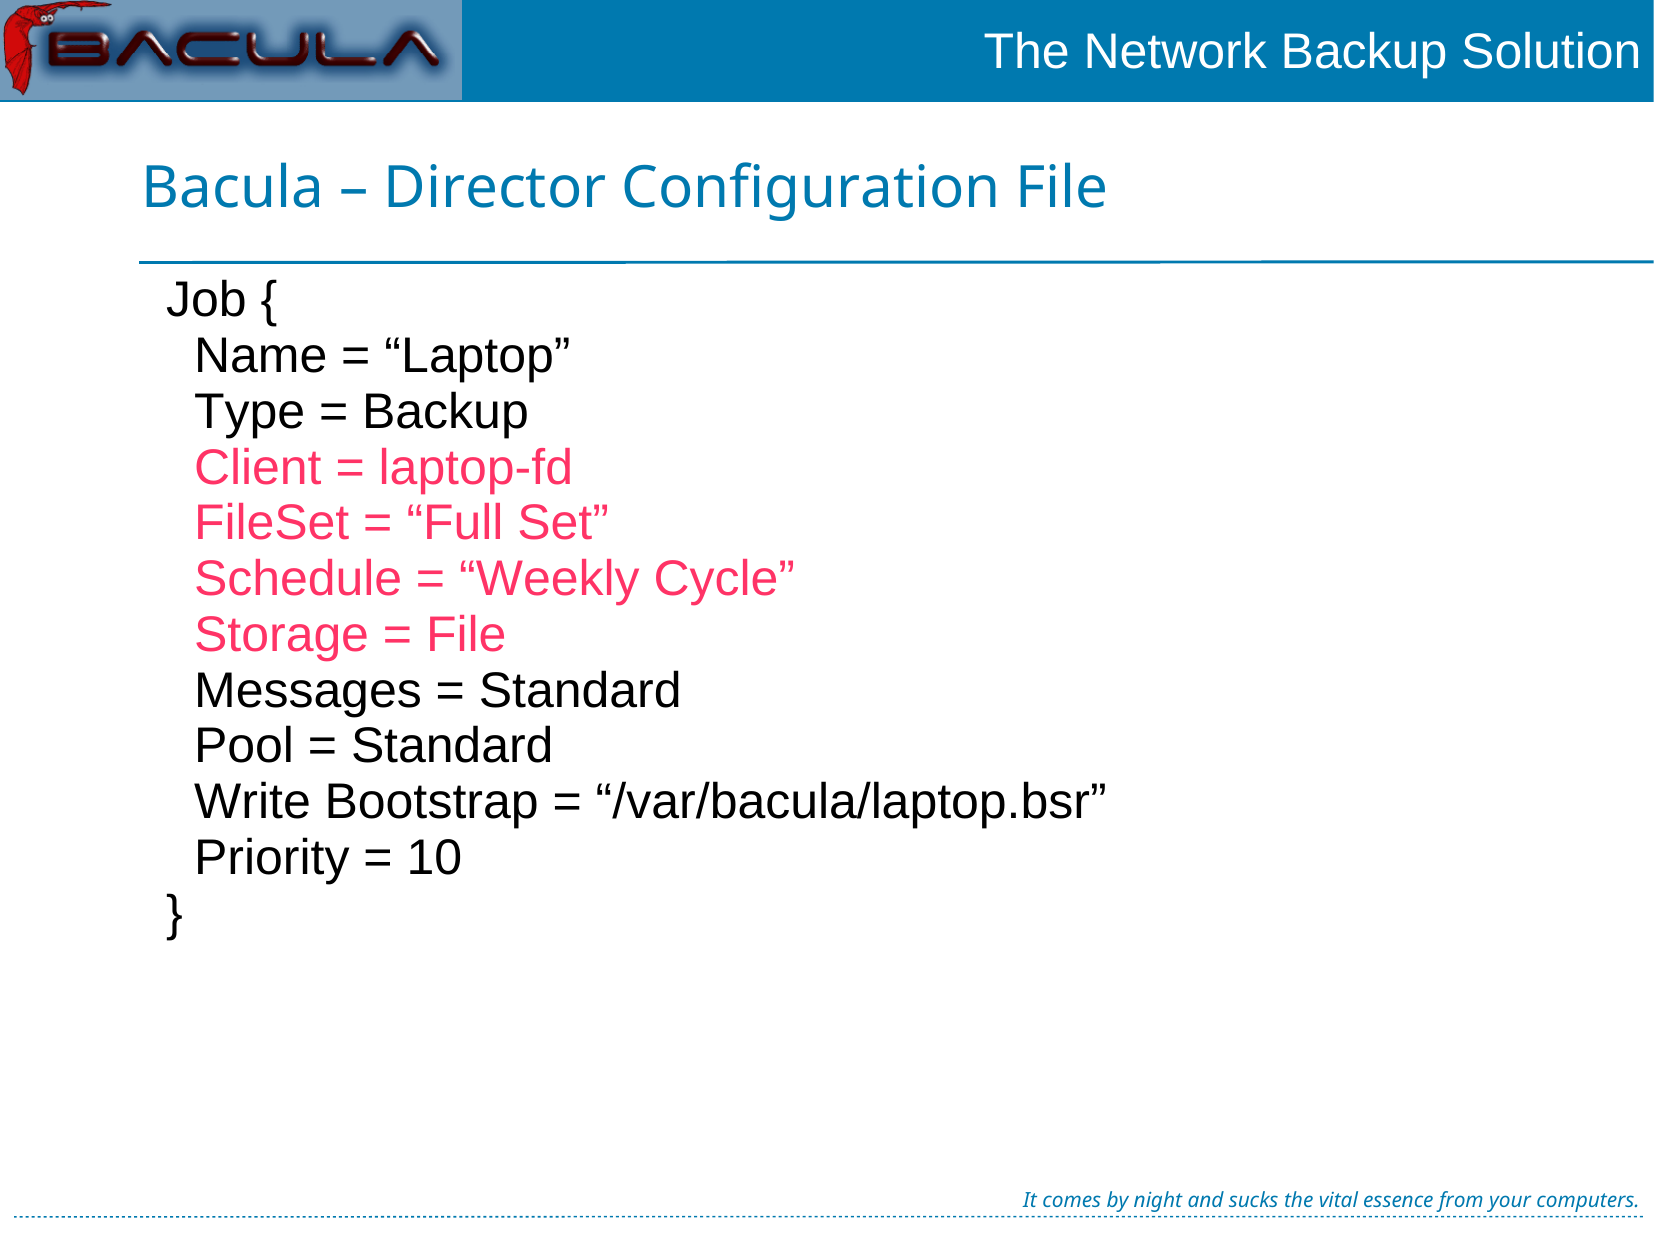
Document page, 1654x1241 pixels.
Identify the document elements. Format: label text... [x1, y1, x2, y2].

title Bacula – Director Configuration File [141, 112, 1501, 226]
picture [0, 0, 461, 99]
list Job { Name = “Laptop” Type = Backup Client = laptop-fd FileSet = “Full Set” Schedule = “Weekly Cycle” Storage = File Messages = Standard Pool = Standard Write Bootstrap = “/var/bacula/laptop.bsr” Priority = 10 } [107, 271, 1501, 1163]
